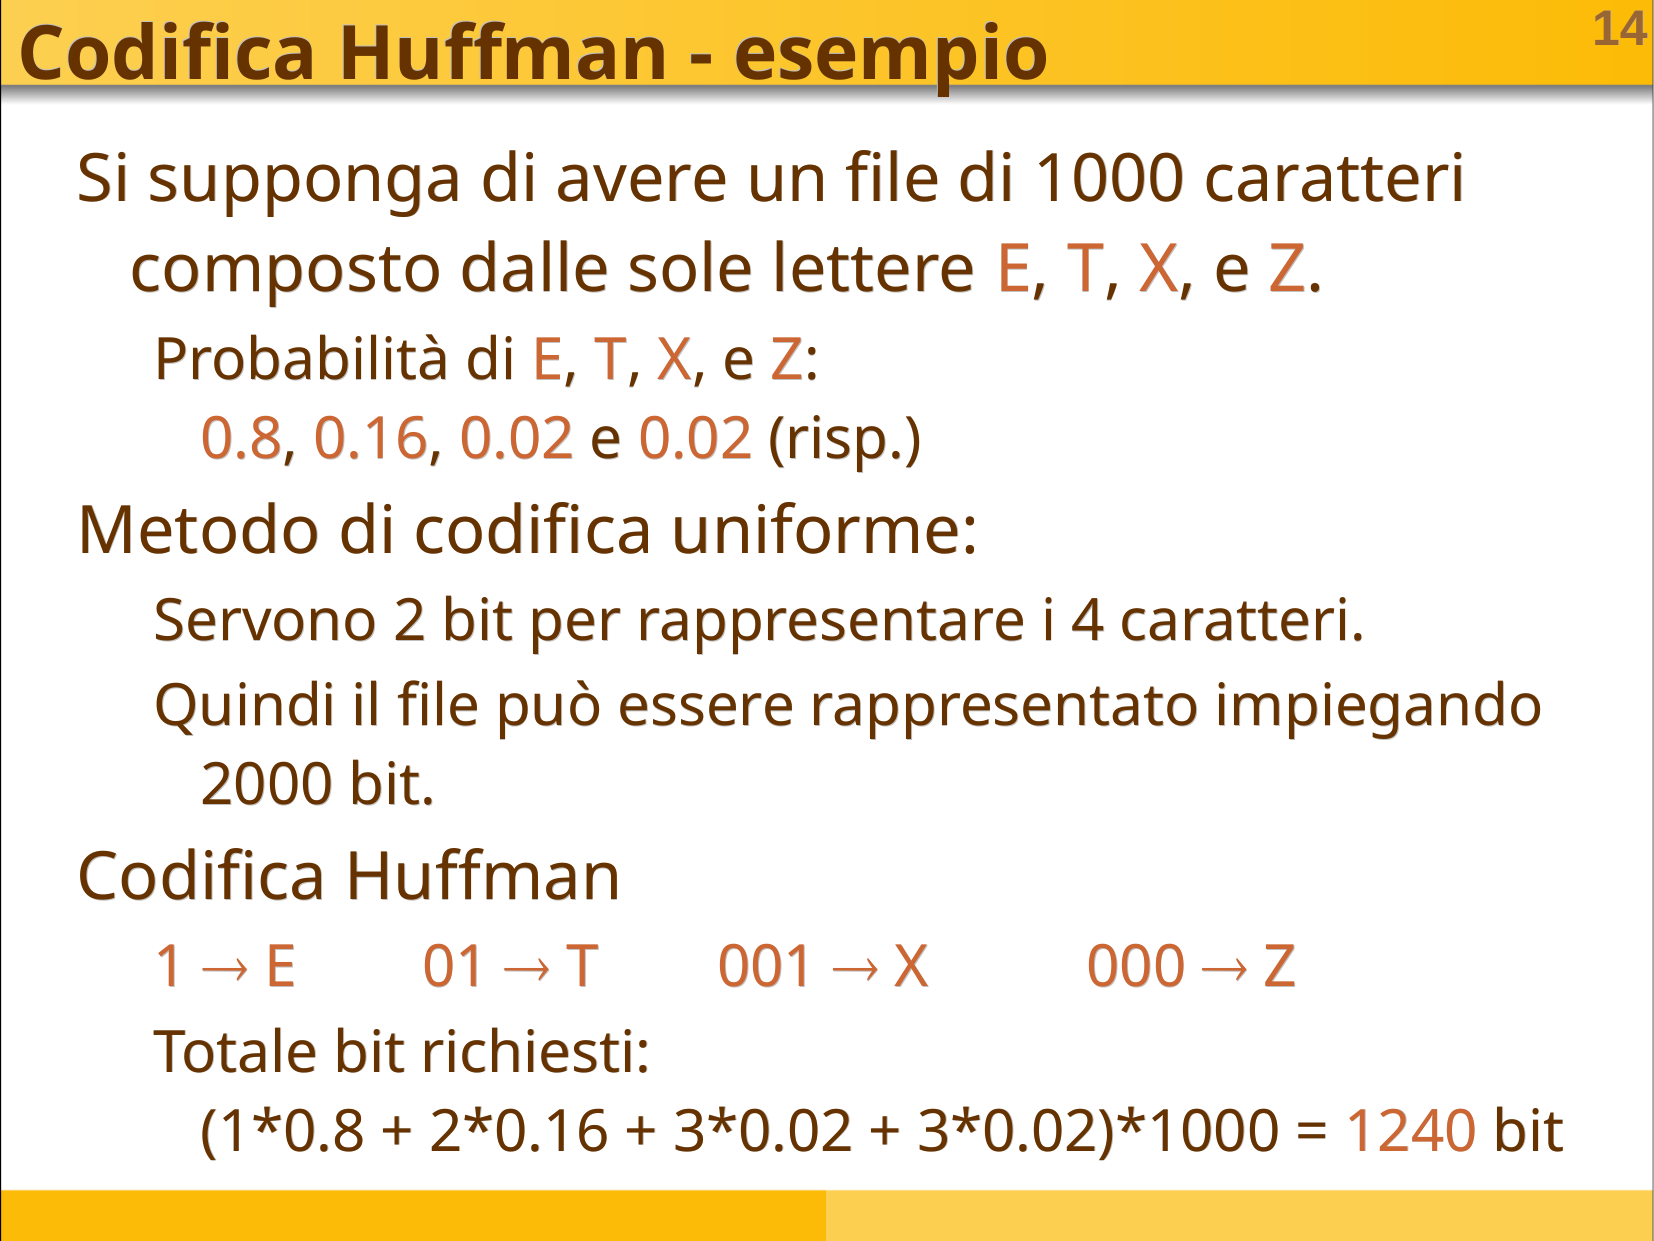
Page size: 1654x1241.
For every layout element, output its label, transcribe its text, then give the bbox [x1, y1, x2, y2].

title Codifica Huffman - esempio [0, 0, 1477, 87]
list Si supponga di avere un file di 1000 caratteri composto dalle sole lettere E, T, X, e Z. Probabilità di E, T, X, e Z: 0.8, 0.16, 0.02 e 0.02 (risp.) Metodo di codifica uniforme: Servono 2 bit per rappresentare i 4 caratteri. Quindi il file può essere rappresentato impiegando 2000 bit. Codifica Huffman 1  E 01  T 001  X 000  Z Totale bit richiesti: (1*0.8 + 2*0.16 + 3*0.02 + 3*0.02)*1000 = 1240 bit [59, 129, 1595, 1164]
picture [0, 0, 1654, 1241]
